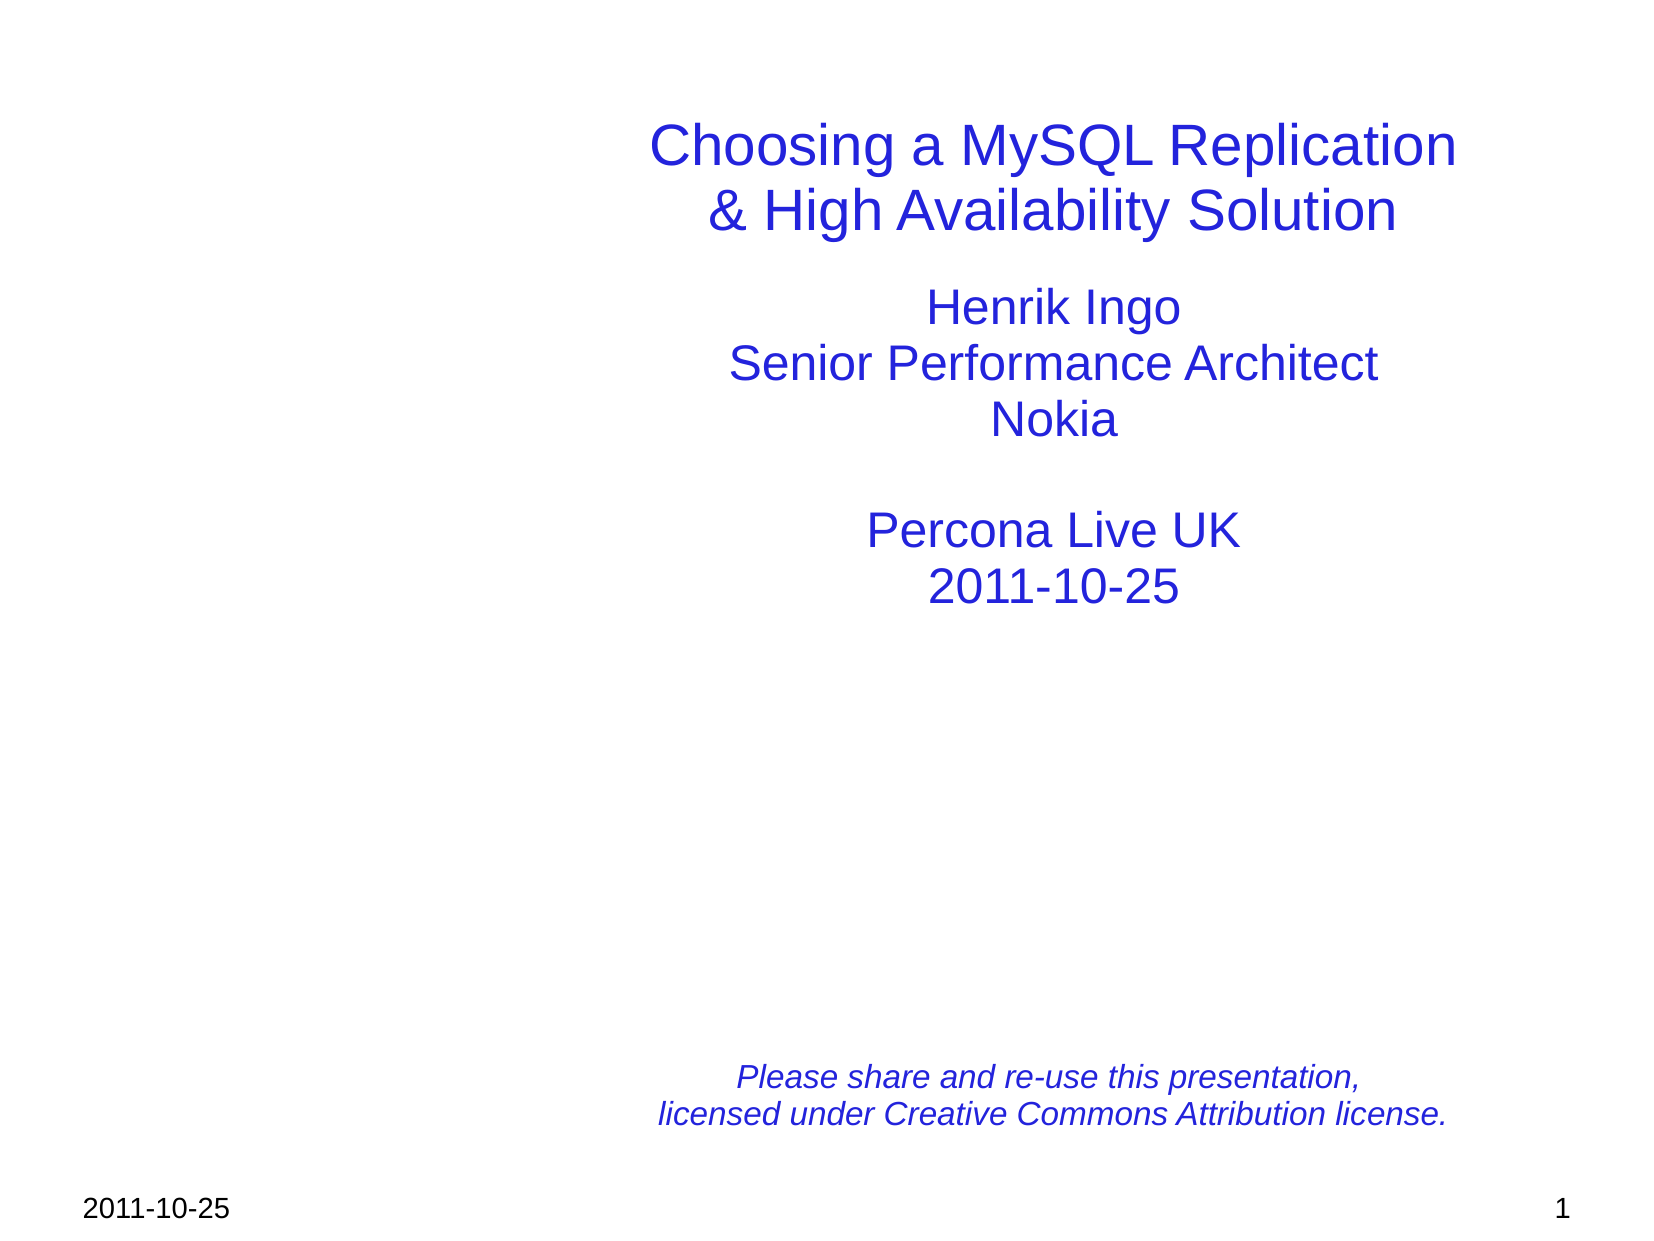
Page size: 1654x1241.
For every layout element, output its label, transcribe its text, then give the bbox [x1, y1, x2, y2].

subtitle Choosing a MySQL Replication & High Availability Solution Henrik Ingo Senior Performance Architect Nokia Percona Live UK 2011-10-25 Please share and re-use this presentation, licensed under Creative Commons Attribution license. [645, 112, 1463, 1133]
